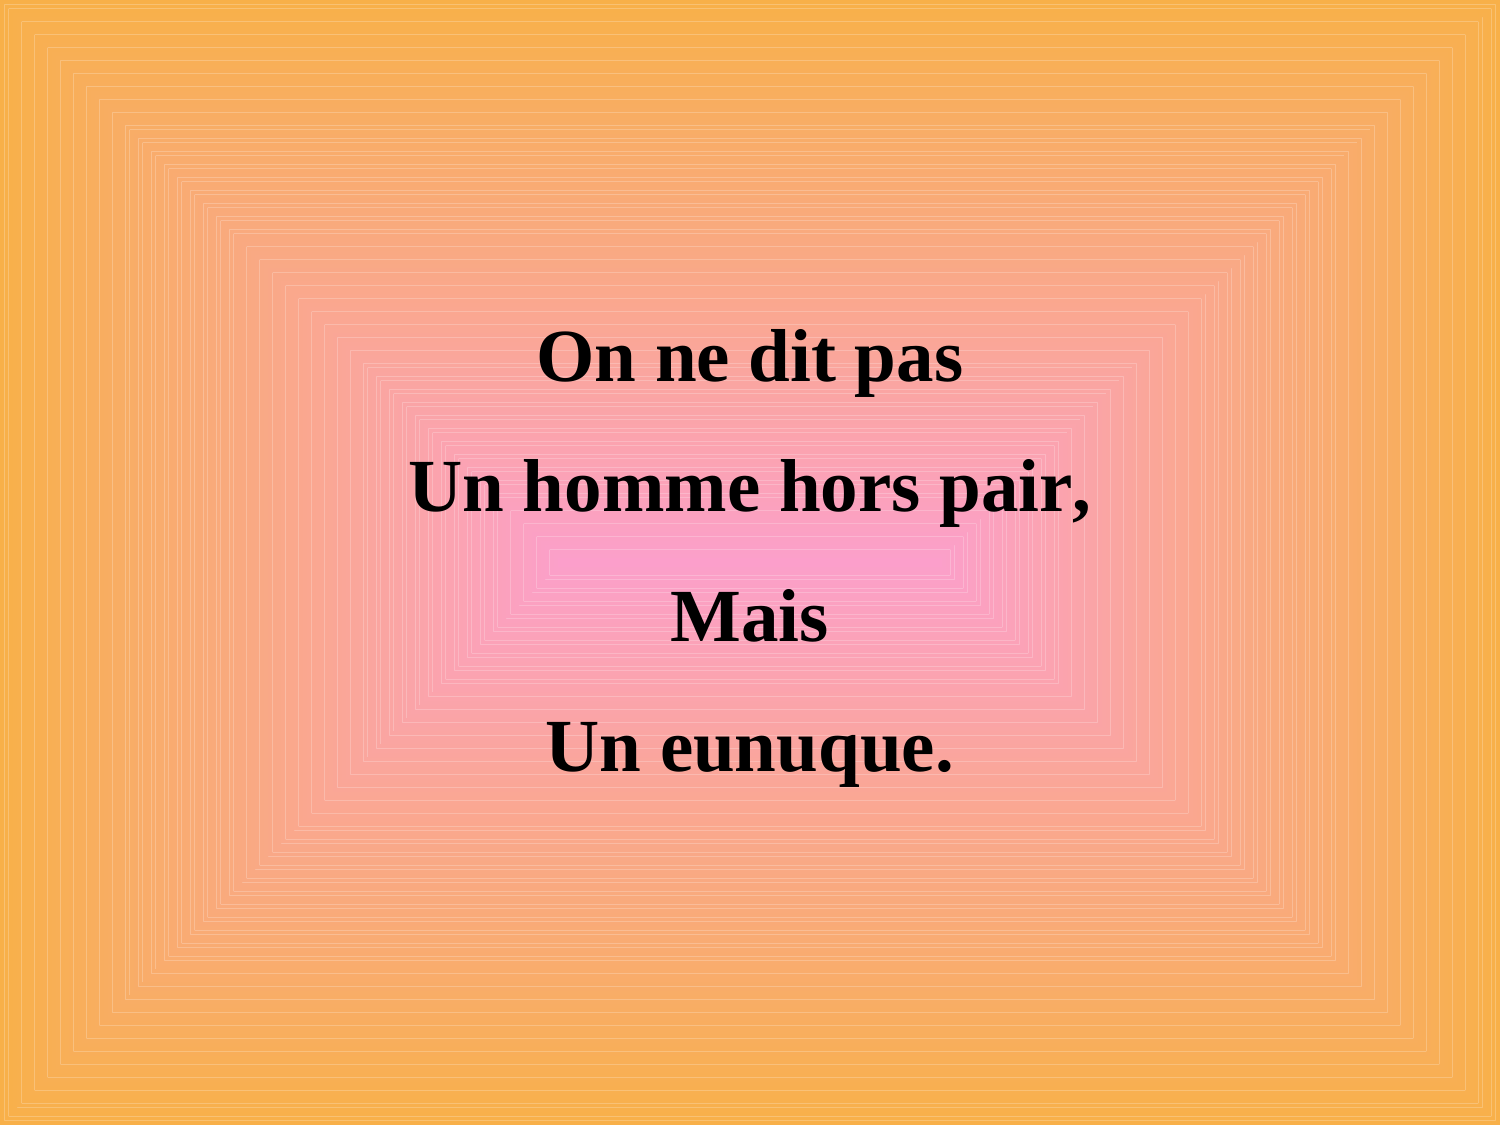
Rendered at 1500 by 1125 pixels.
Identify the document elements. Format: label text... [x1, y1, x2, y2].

text_box On ne dit pas Un homme hors pair, Mais Un eunuque. [393, 307, 1107, 796]
